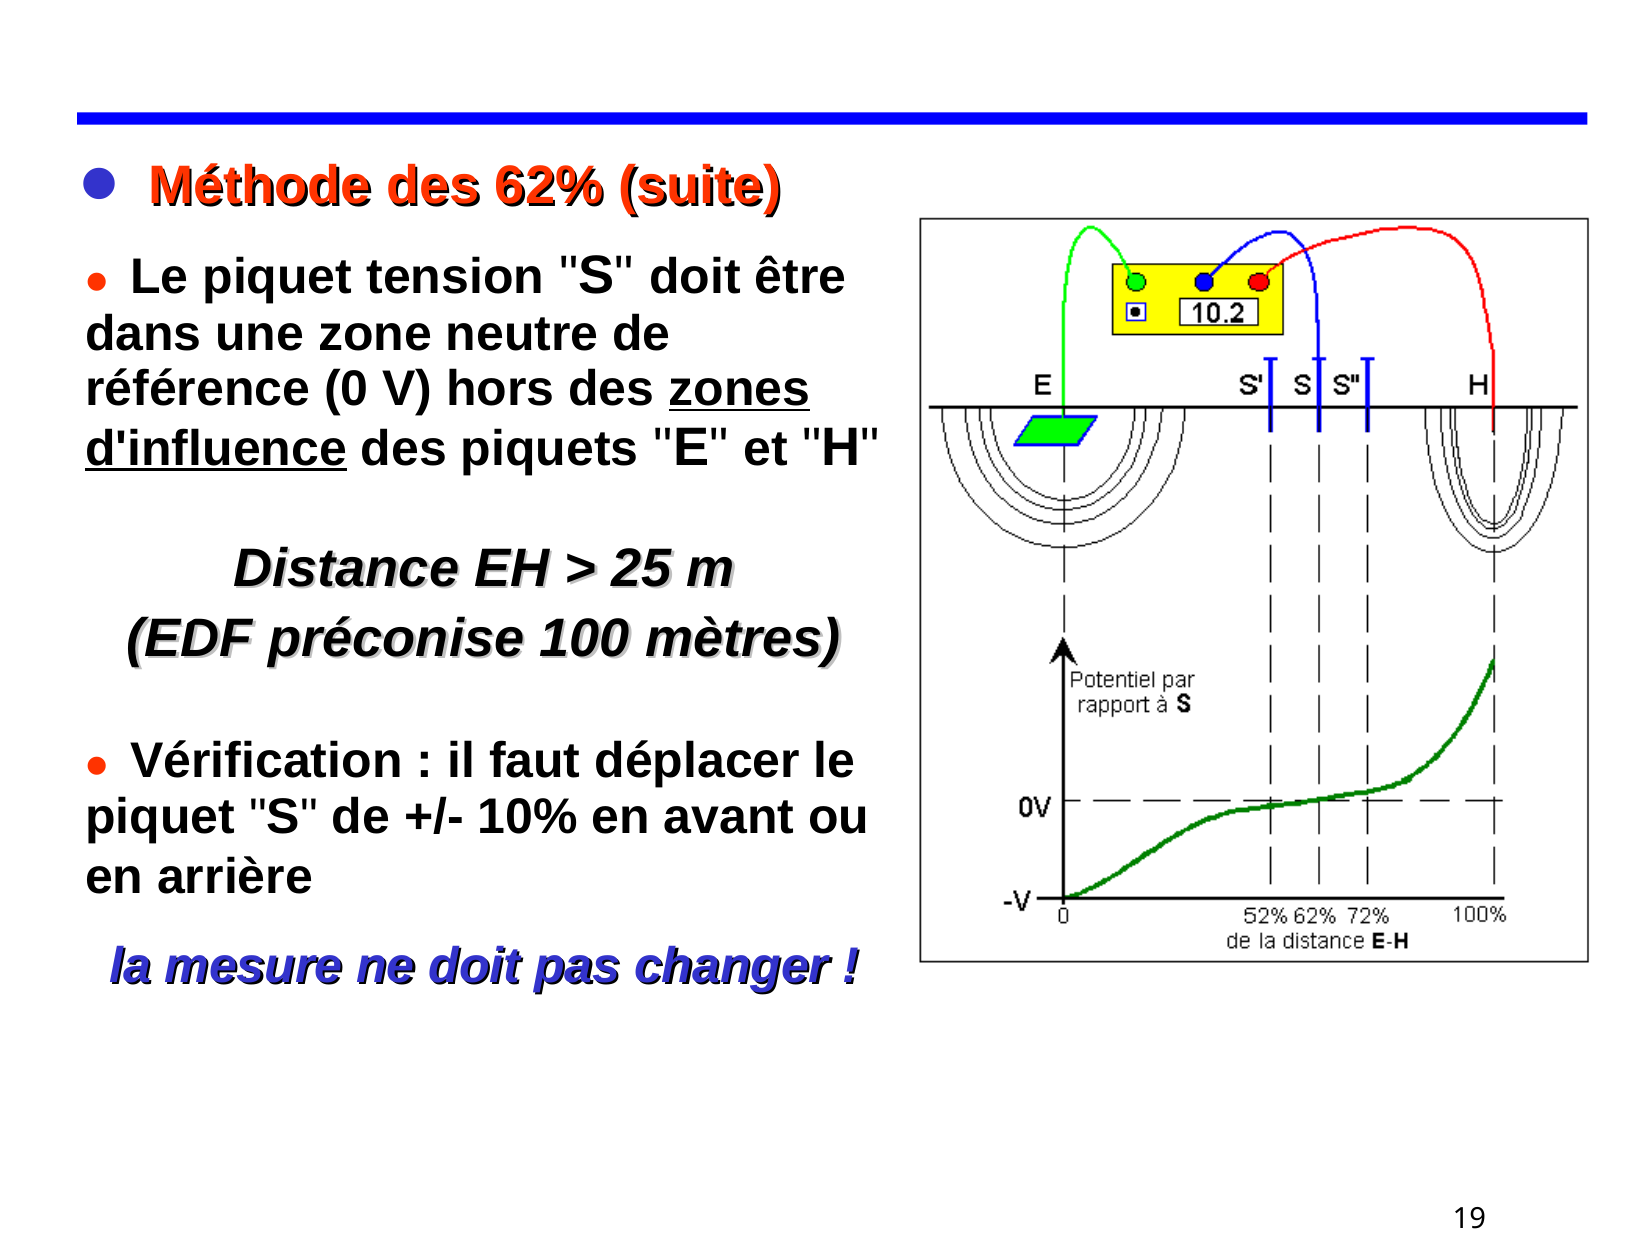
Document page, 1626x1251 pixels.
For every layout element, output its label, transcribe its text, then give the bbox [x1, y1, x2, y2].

text_box  Le piquet tension "S" doit être dans une zone neutre de référence (0 V) hors des zones d'influence des piquets "E" et "H" Distance EH > 25 m (EDF préconise 100 mètres)‏  Vérification : il faut déplacer le piquet "S" de +/- 10% en avant ou en arrière la mesure ne doit pas changer ! [68, 236, 901, 1002]
text_box [81, 583, 217, 625]
chart [912, 212, 1600, 969]
text_box  Méthode des 62% (suite)‏ [62, 137, 901, 229]
